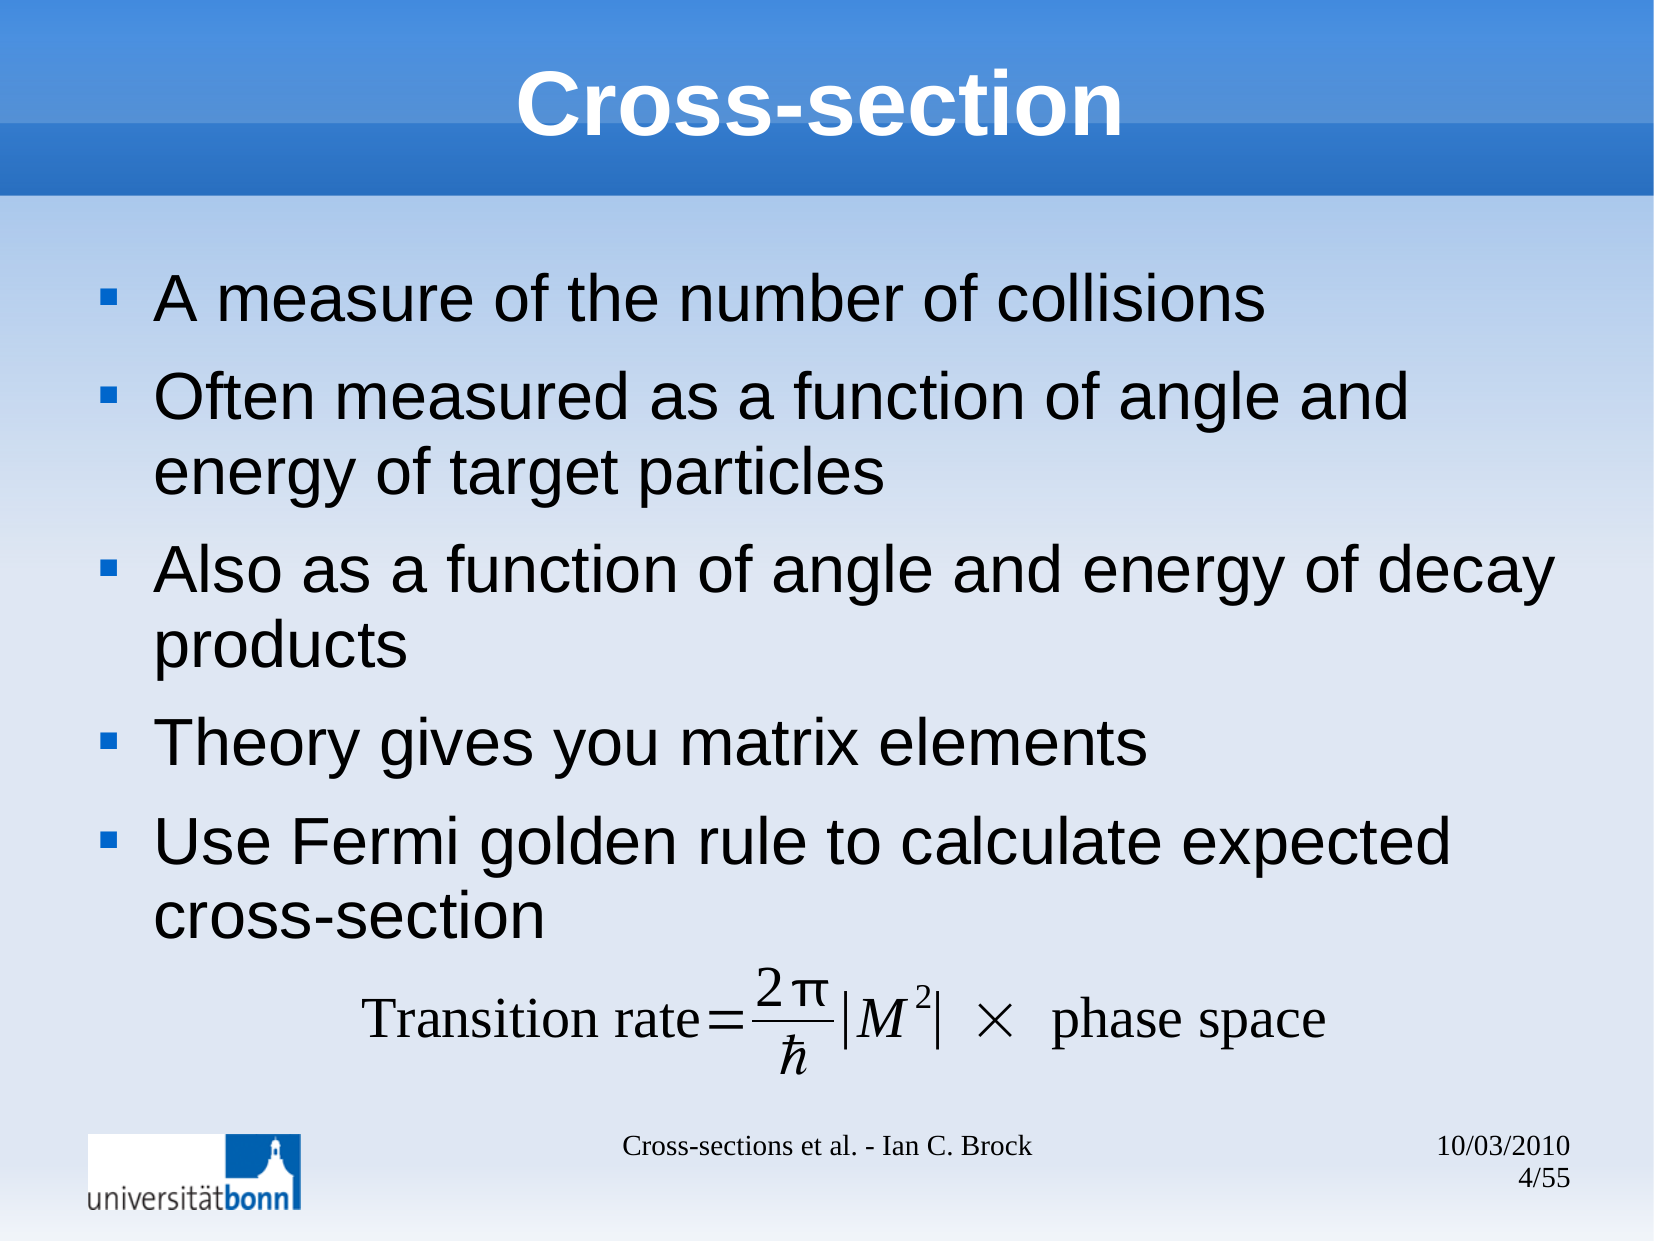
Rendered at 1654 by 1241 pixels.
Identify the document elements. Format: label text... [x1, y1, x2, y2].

chart [354, 954, 1334, 1087]
list A measure of the number of collisions Often measured as a function of angle and energy of target particles Also as a function of angle and energy of decay products Theory gives you matrix elements Use Fermi golden rule to calculate expected cross-section [82, 260, 1571, 1080]
picture [0, 0, 1654, 1241]
title Cross-section [76, 0, 1565, 208]
